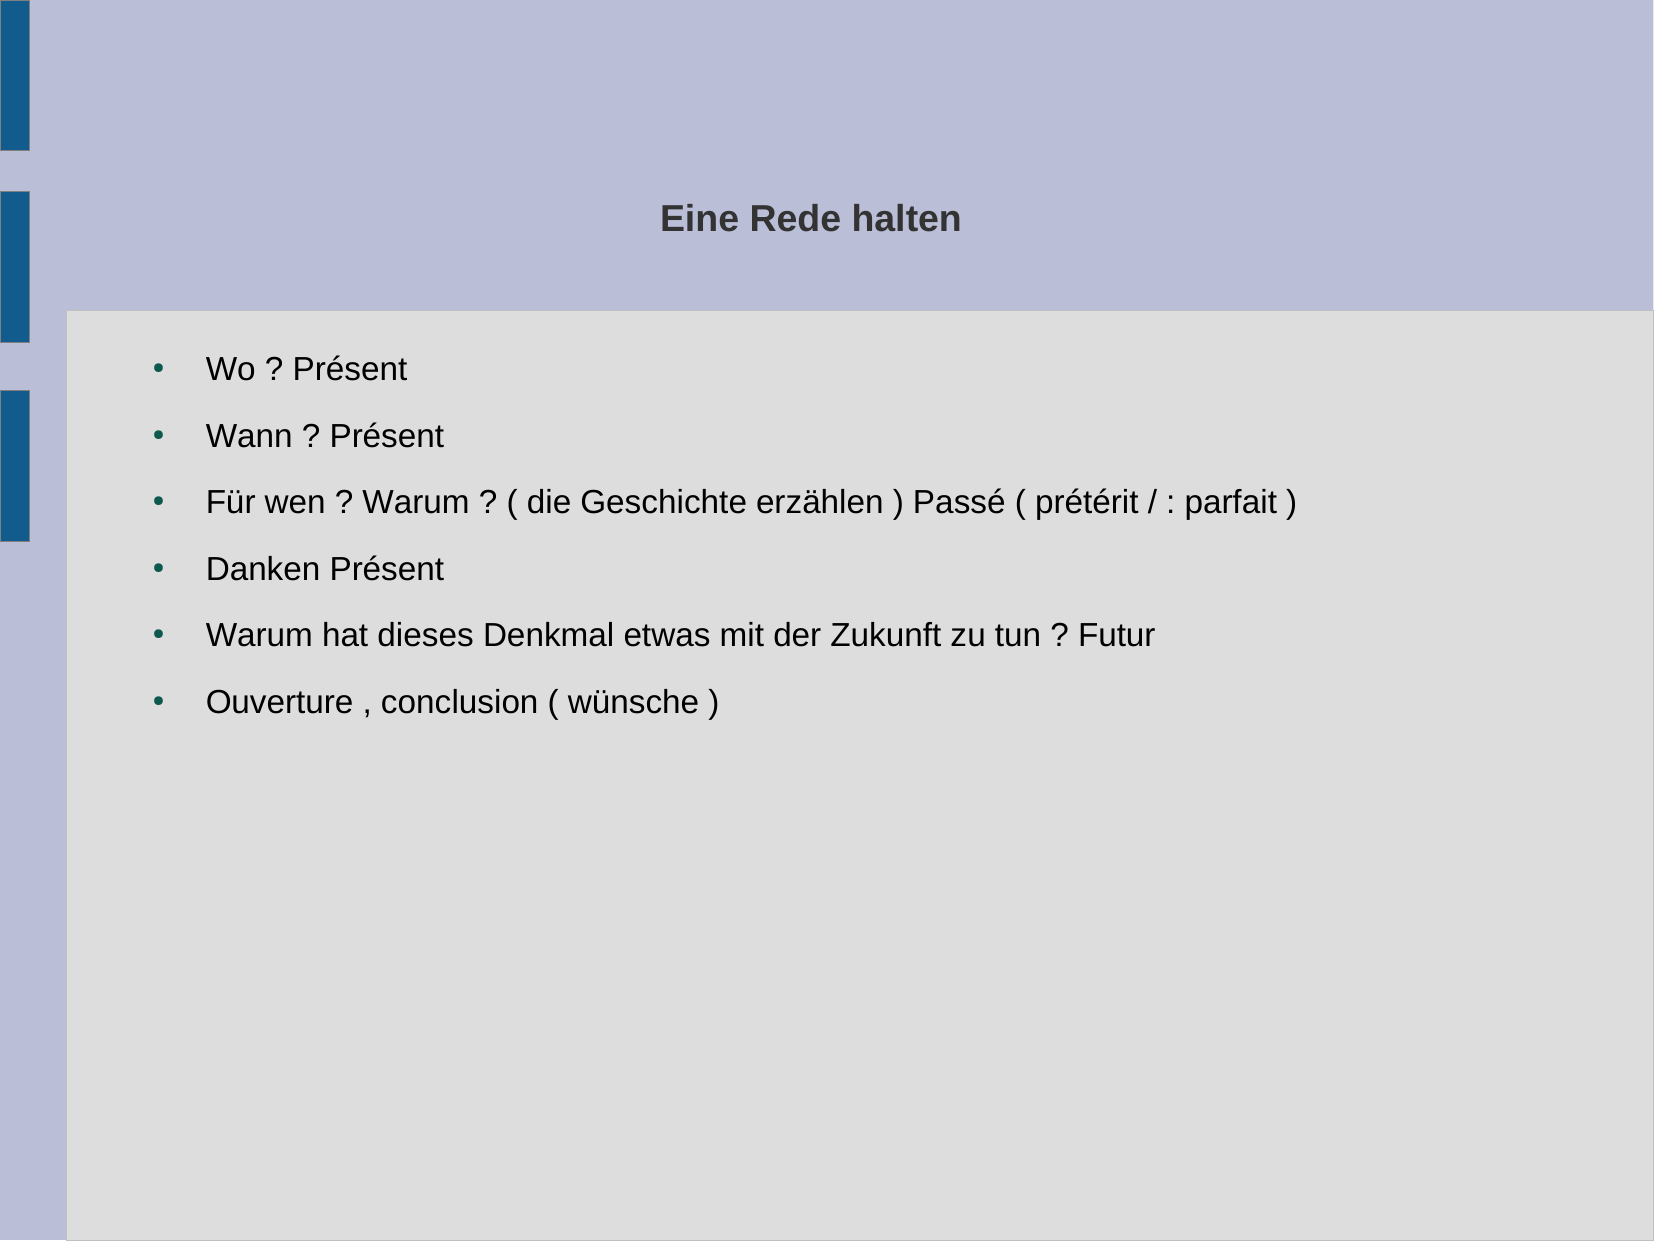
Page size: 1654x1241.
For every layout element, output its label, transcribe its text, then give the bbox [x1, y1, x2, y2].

list Wo ? Présent Wann ? Présent Für wen ? Warum ? ( die Geschichte erzählen ) Passé ( prétérit / : parfait ) Danken Présent Warum hat dieses Denkmal etwas mit der Zukunft zu tun ? Futur Ouverture , conclusion ( wünsche ) [134, 350, 1516, 1133]
title Eine Rede halten [88, 114, 1534, 322]
